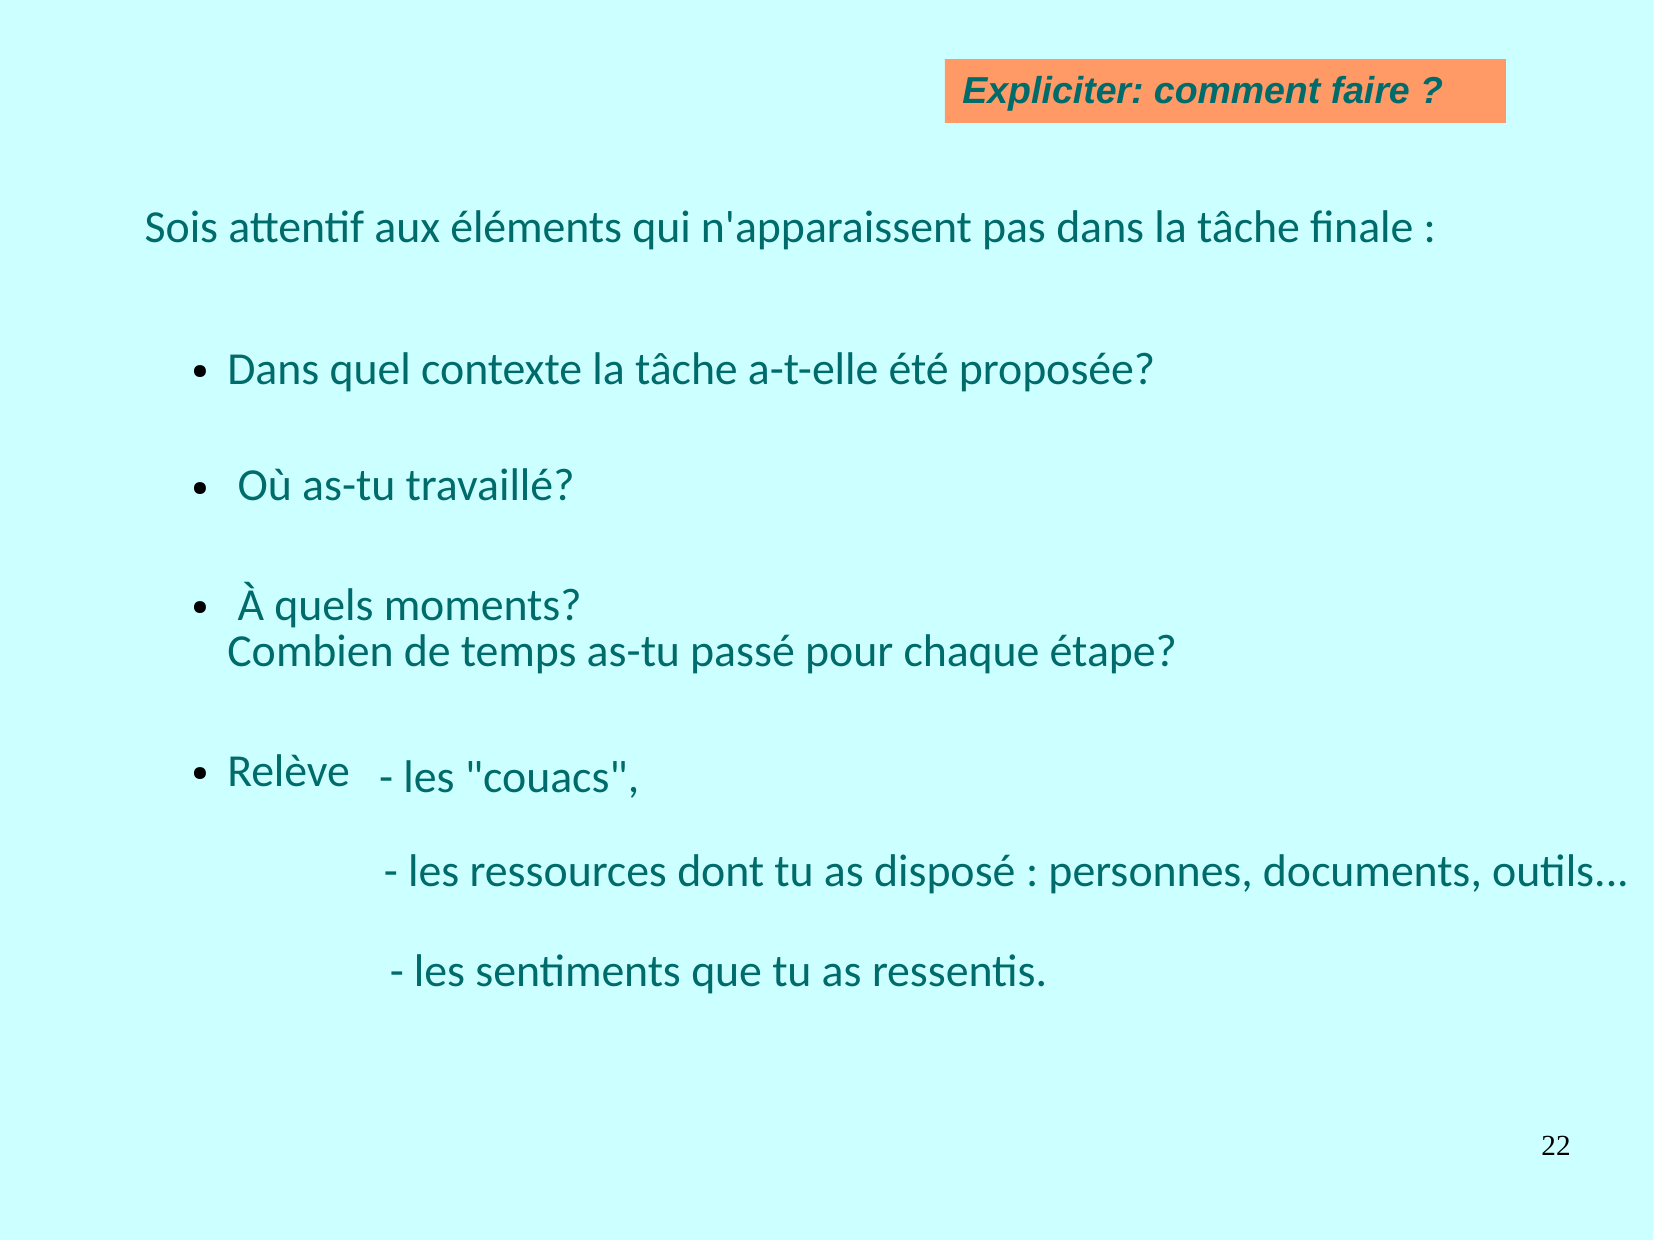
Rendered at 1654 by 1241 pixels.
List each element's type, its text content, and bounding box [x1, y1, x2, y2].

text_box Expliciter: comment faire ? [944, 59, 1506, 123]
text_box Relève [177, 744, 384, 815]
text_box À quels moments? Combien de temps as-tu passé pour chaque étape? [177, 578, 1329, 706]
text_box - les sentiments que tu as ressentis. [375, 944, 1063, 1016]
text_box Sois attentif aux éléments qui n'apparaissent pas dans la tâche finale : [129, 201, 1548, 272]
text_box - les ressources dont tu as disposé : personnes, documents, outils... [369, 844, 1645, 916]
text_box - les "couacs", [354, 750, 680, 821]
text_box Où as-tu travaillé? [177, 459, 591, 530]
text_box Dans quel contexte la tâche a-t-elle été proposée? [177, 342, 1447, 414]
